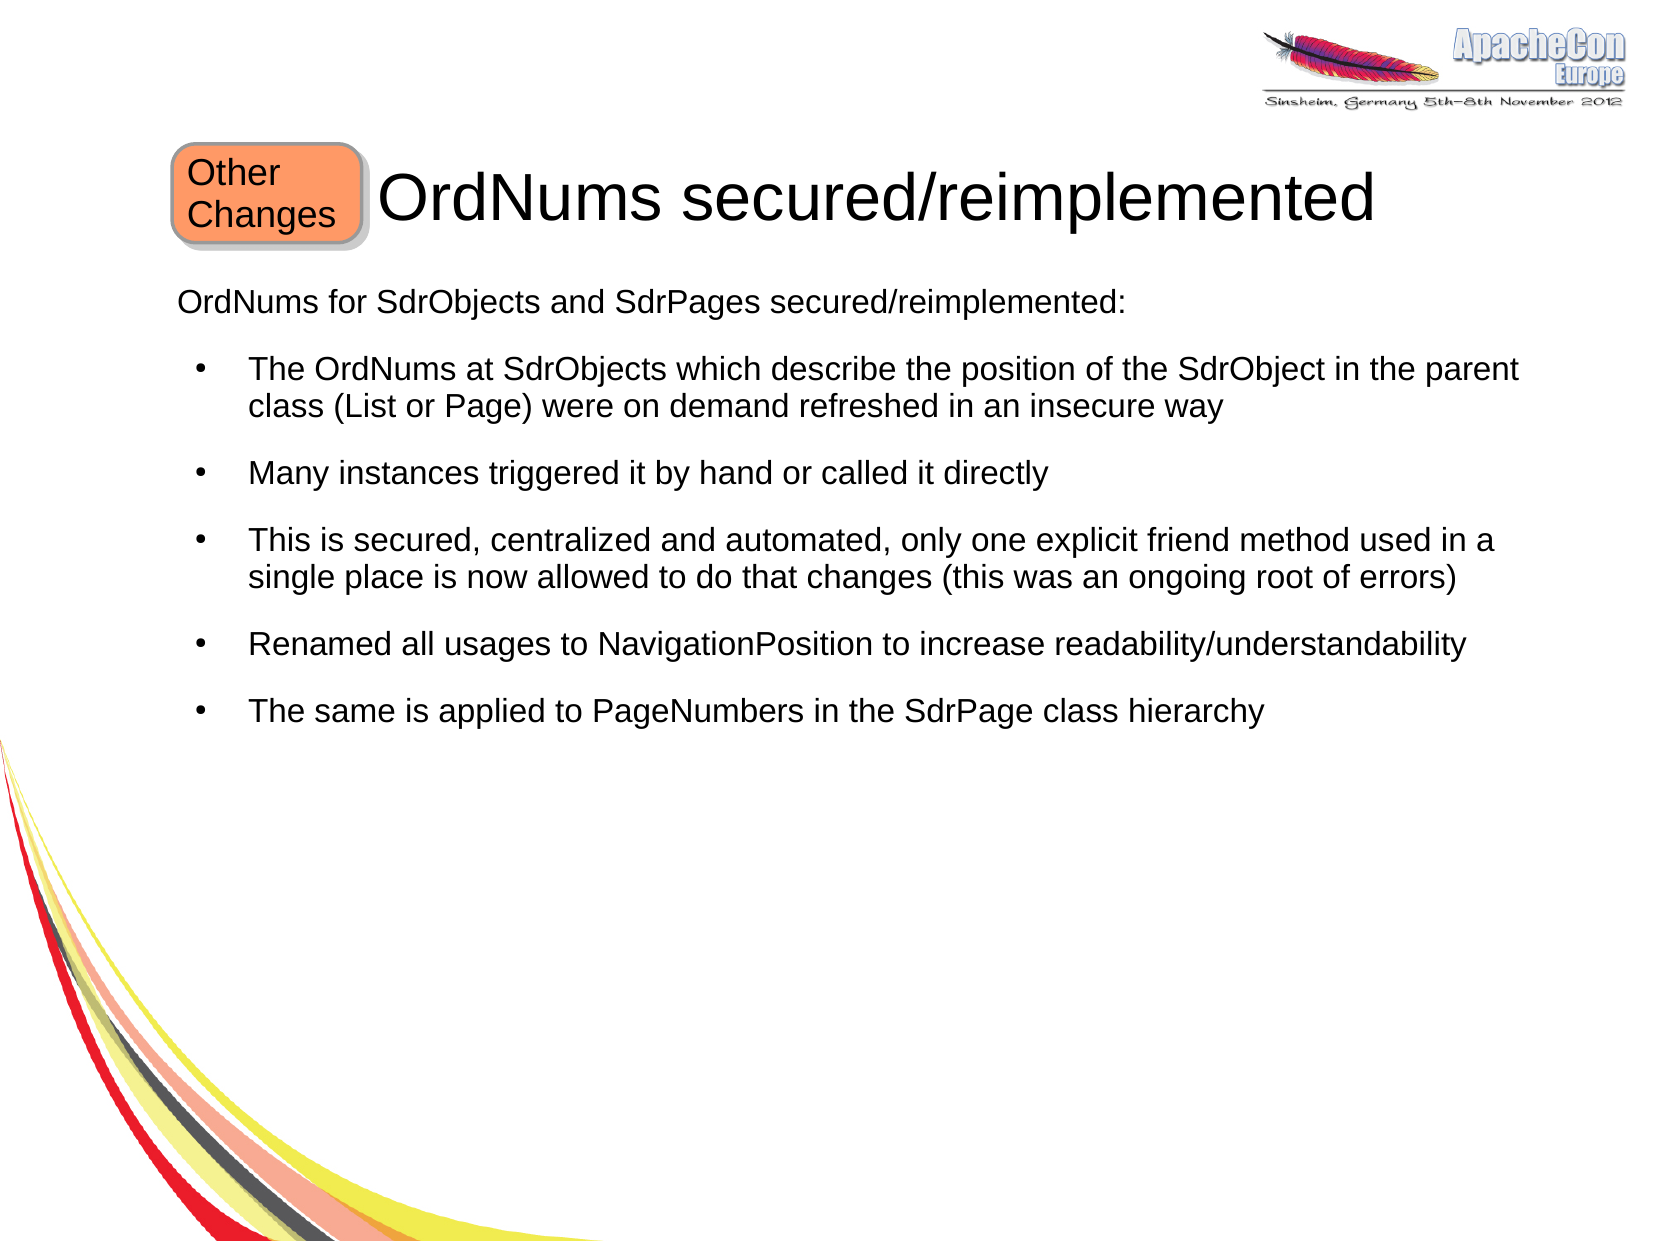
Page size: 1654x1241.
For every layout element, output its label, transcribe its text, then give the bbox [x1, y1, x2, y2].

list OrdNums for SdrObjects and SdrPages secured/reimplemented: The OrdNums at SdrObjects which describe the position of the SdrObject in the parent class (List or Page) were on demand refreshed in an insecure way Many instances triggered it by hand or called it directly This is secured, centralized and automated, only one explicit friend method used in a single place is now allowed to do that changes (this was an ongoing root of errors) Renamed all usages to NavigationPosition to increase readability/understandability The same is applied to PageNumbers in the SdrPage class hierarchy [177, 283, 1536, 990]
title OrdNums secured/reimplemented [377, 148, 1530, 247]
picture [0, 0, 1654, 1241]
text_box Other Changes [172, 143, 362, 243]
